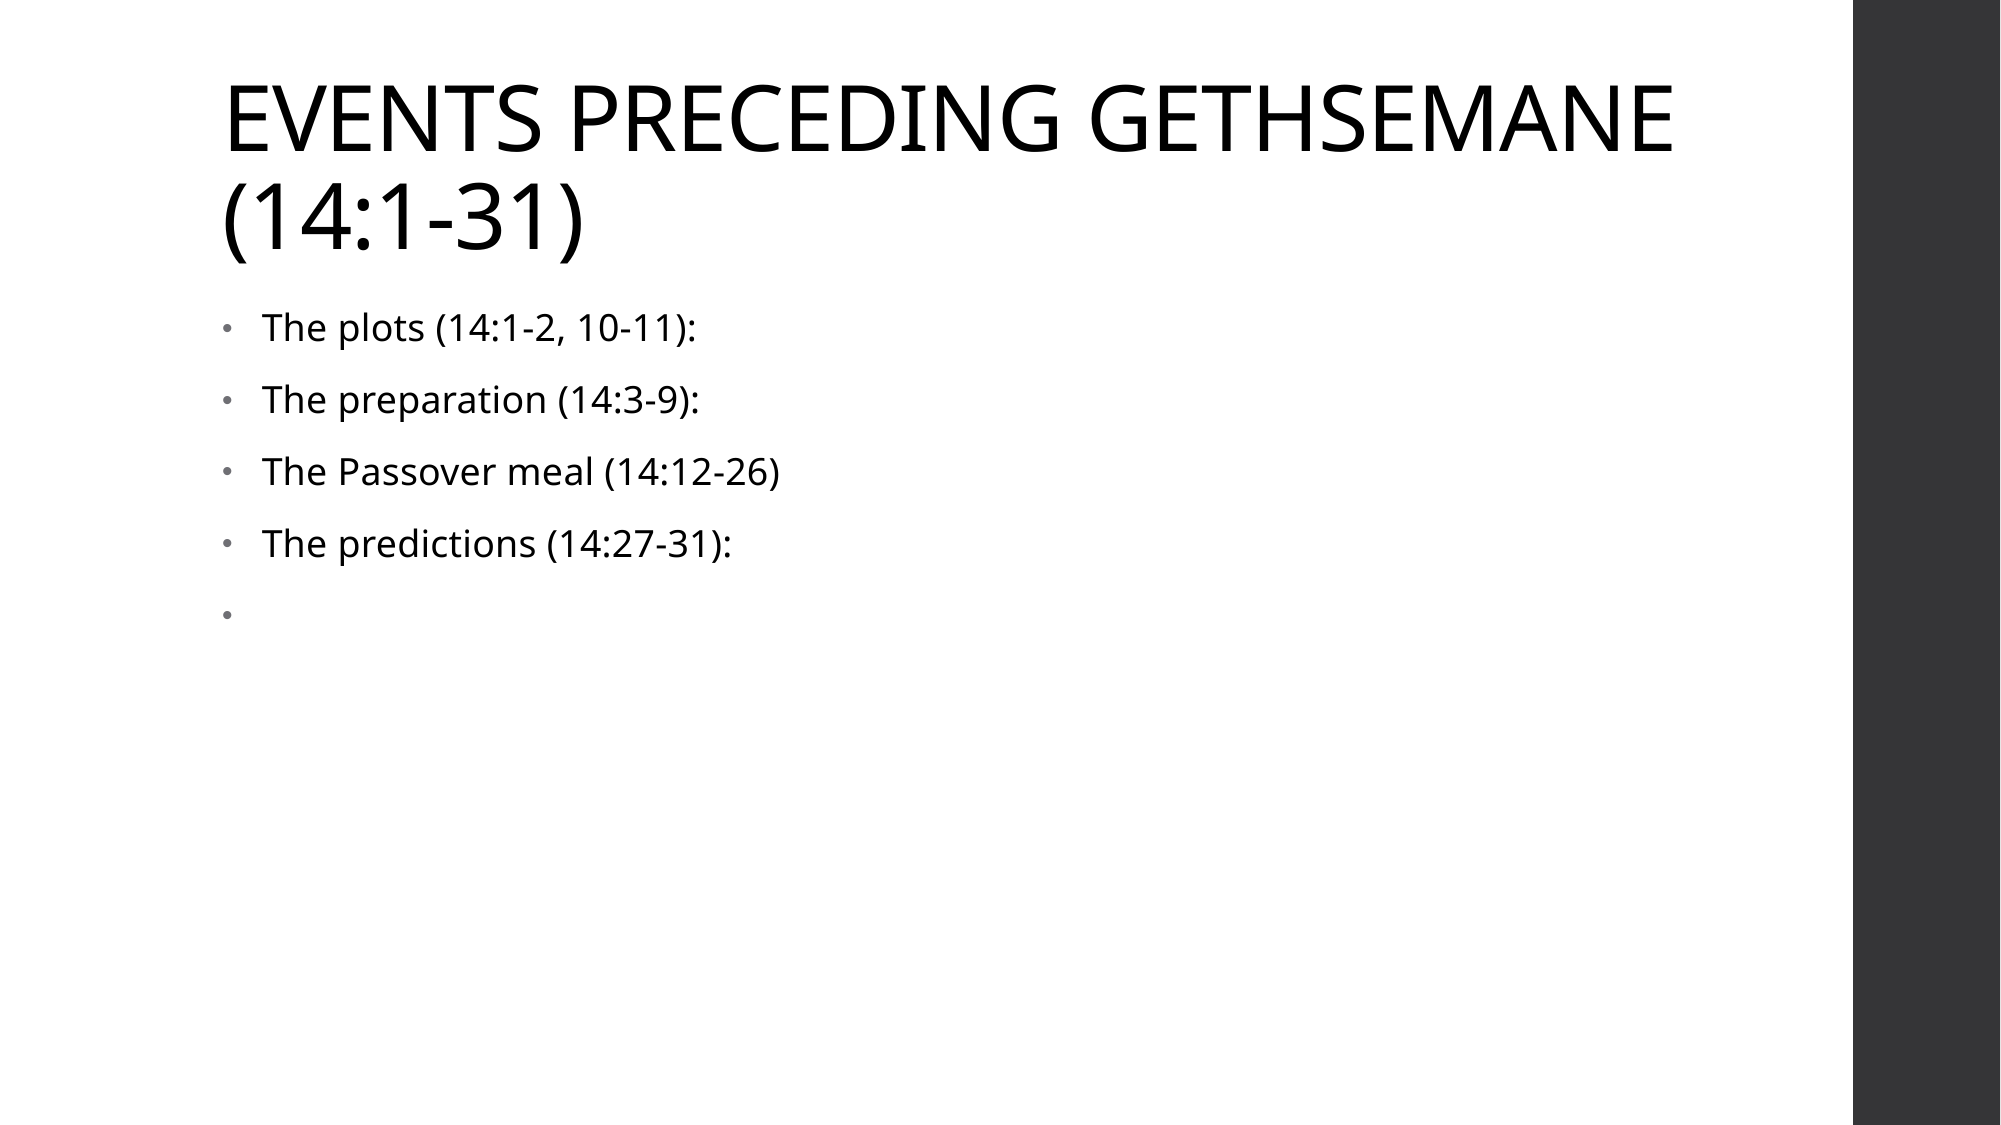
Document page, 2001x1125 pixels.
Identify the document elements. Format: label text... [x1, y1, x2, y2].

list The plots (14:1-2, 10-11): The preparation (14:3-9): The Passover meal (14:12-26) The predictions (14:27-31): [206, 299, 1617, 1014]
title EVENTS PRECEDING GETHSEMANE (14:1-31) [206, 60, 1797, 278]
